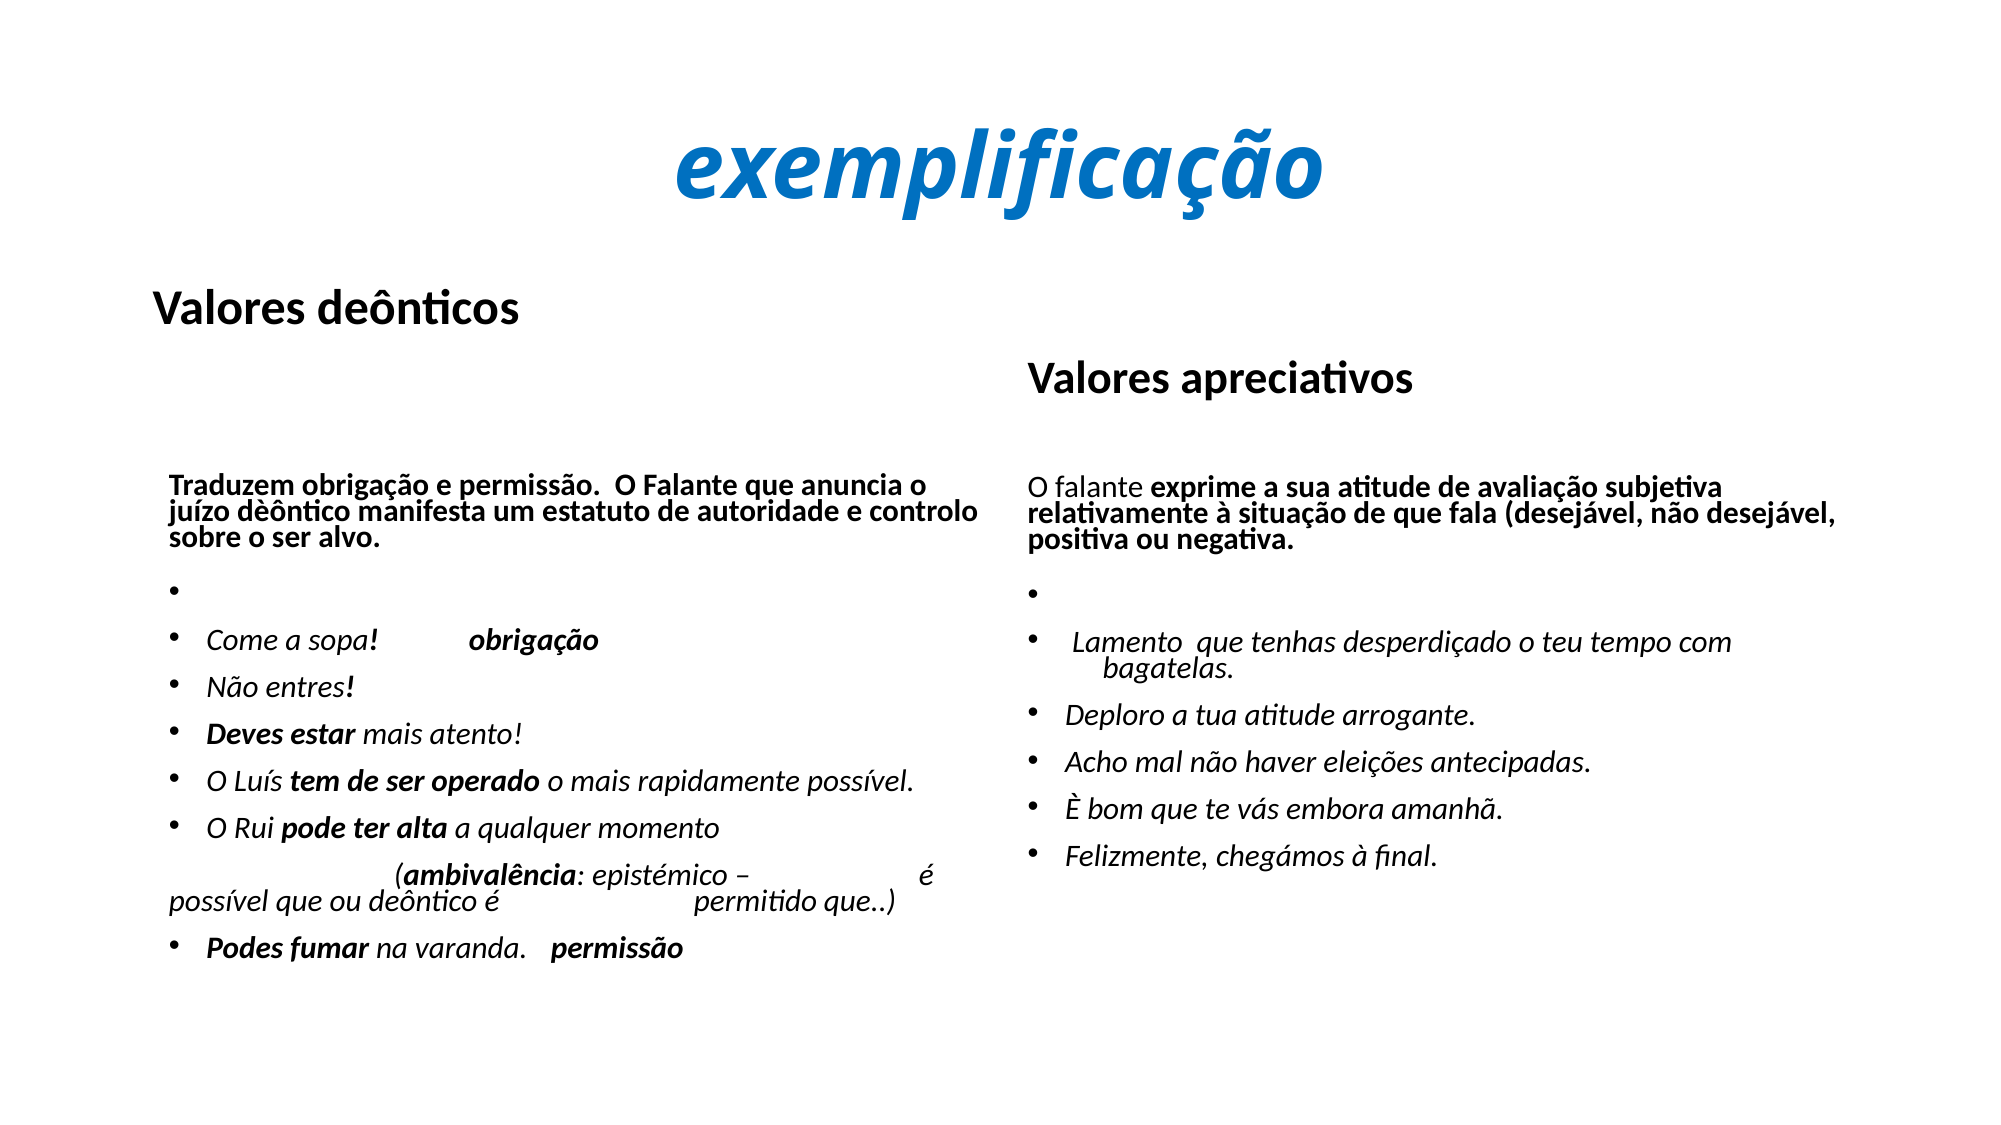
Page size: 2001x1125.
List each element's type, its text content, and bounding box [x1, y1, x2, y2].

list Valores apreciativos [1012, 275, 1863, 410]
list Traduzem obrigação e permissão. O Falante que anuncia o juízo dèôntico manifesta um estatuto de autoridade e controlo sobre o ser alvo. Come a sopa! obrigação Não entres! Deves estar mais atento! O Luís tem de ser operado o mais rapidamente possível. O Rui pode ter alta a qualquer momento (ambivalência: epistémico – é possível que ou deôntico é permitido que..) Podes fumar na varanda. permissão [153, 408, 1000, 1014]
list Valores deônticos [137, 275, 984, 411]
list O falante exprime a sua atitude de avaliação subjetiva relativamente à situação de que fala (desejável, não desejável, positiva ou negativa. Lamento que tenhas desperdiçado o teu tempo com bagatelas. Deploro a tua atitude arrogante. Acho mal não haver eleições antecipadas. È bom que te vás embora amanhã. Felizmente, chegámos à final. [1012, 410, 1863, 1016]
title exemplificação [137, 59, 1863, 278]
